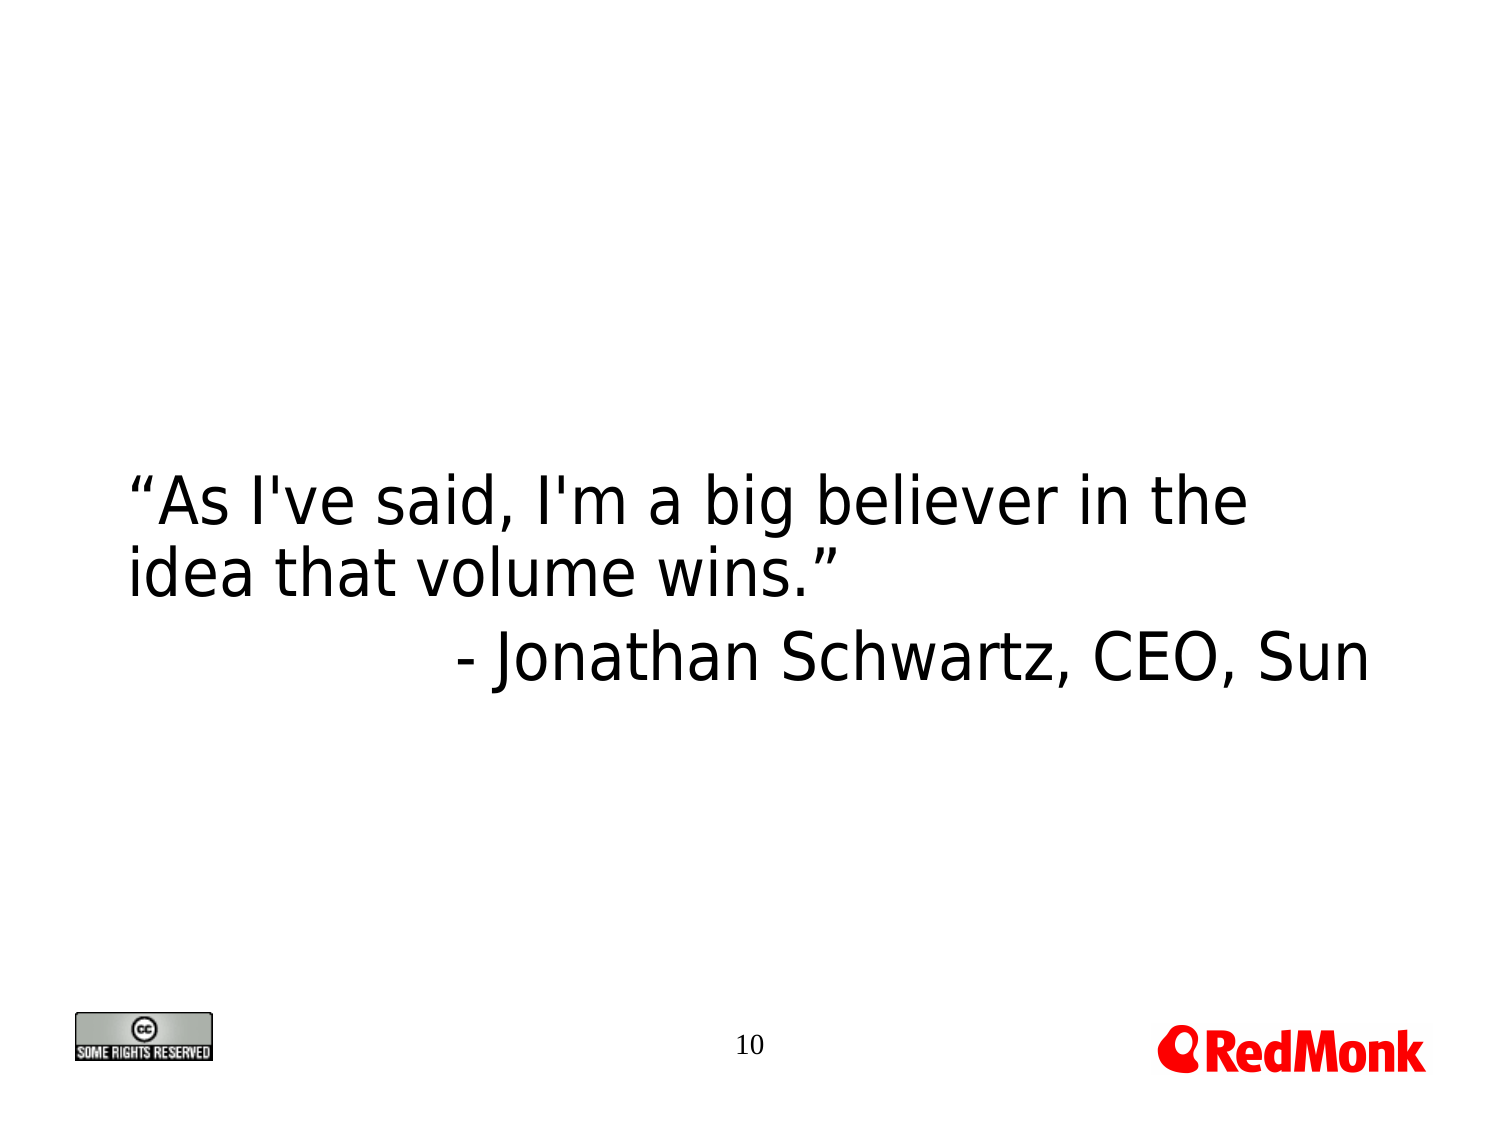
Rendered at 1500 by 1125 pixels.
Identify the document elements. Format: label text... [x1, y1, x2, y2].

picture [1151, 1023, 1433, 1075]
picture [75, 1012, 213, 1061]
text_box “As I've said, I'm a big believer in the idea that volume wins.” - Jonathan Schwartz, CEO, Sun [112, 458, 1388, 901]
